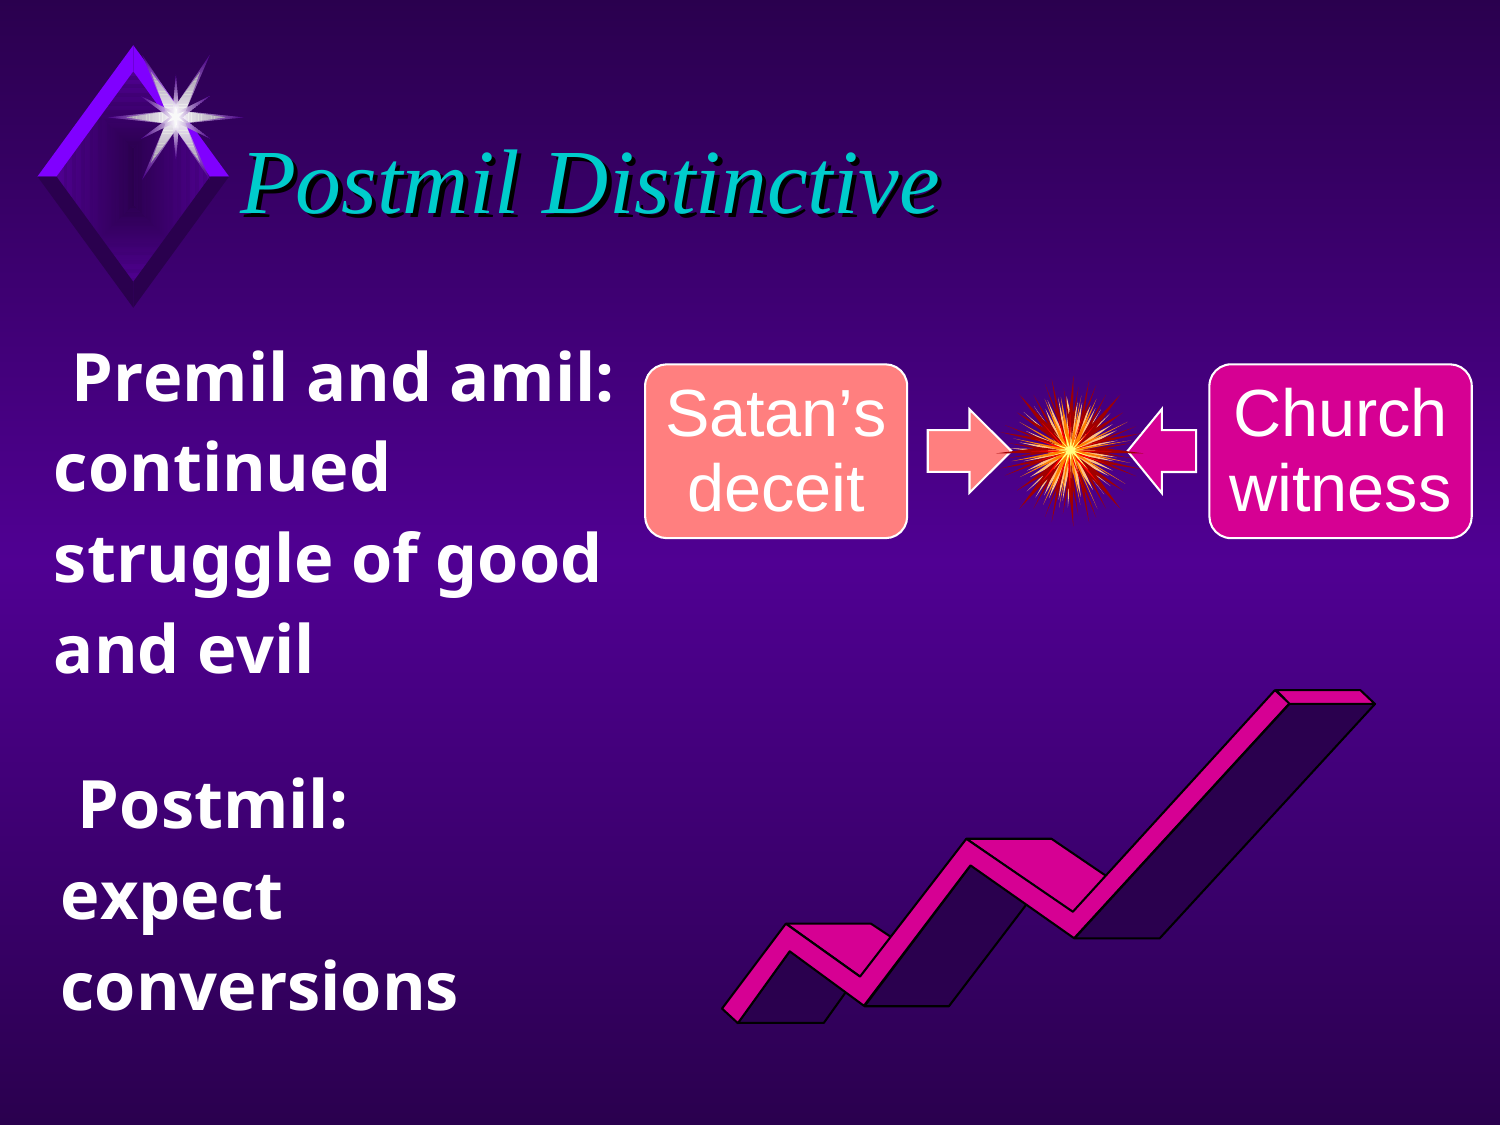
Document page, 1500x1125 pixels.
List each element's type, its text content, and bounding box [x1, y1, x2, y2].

text_box Postmil: expect conversions [45, 750, 658, 1038]
text_box Satan’s deceit [689, 364, 908, 539]
text_box Premil and amil: continued struggle of good and evil [38, 322, 689, 701]
text_box Church witness [1209, 364, 1472, 539]
text_box [722, 690, 1376, 1024]
title Postmil Distinctive [224, 78, 1388, 288]
text_box [927, 375, 1197, 527]
